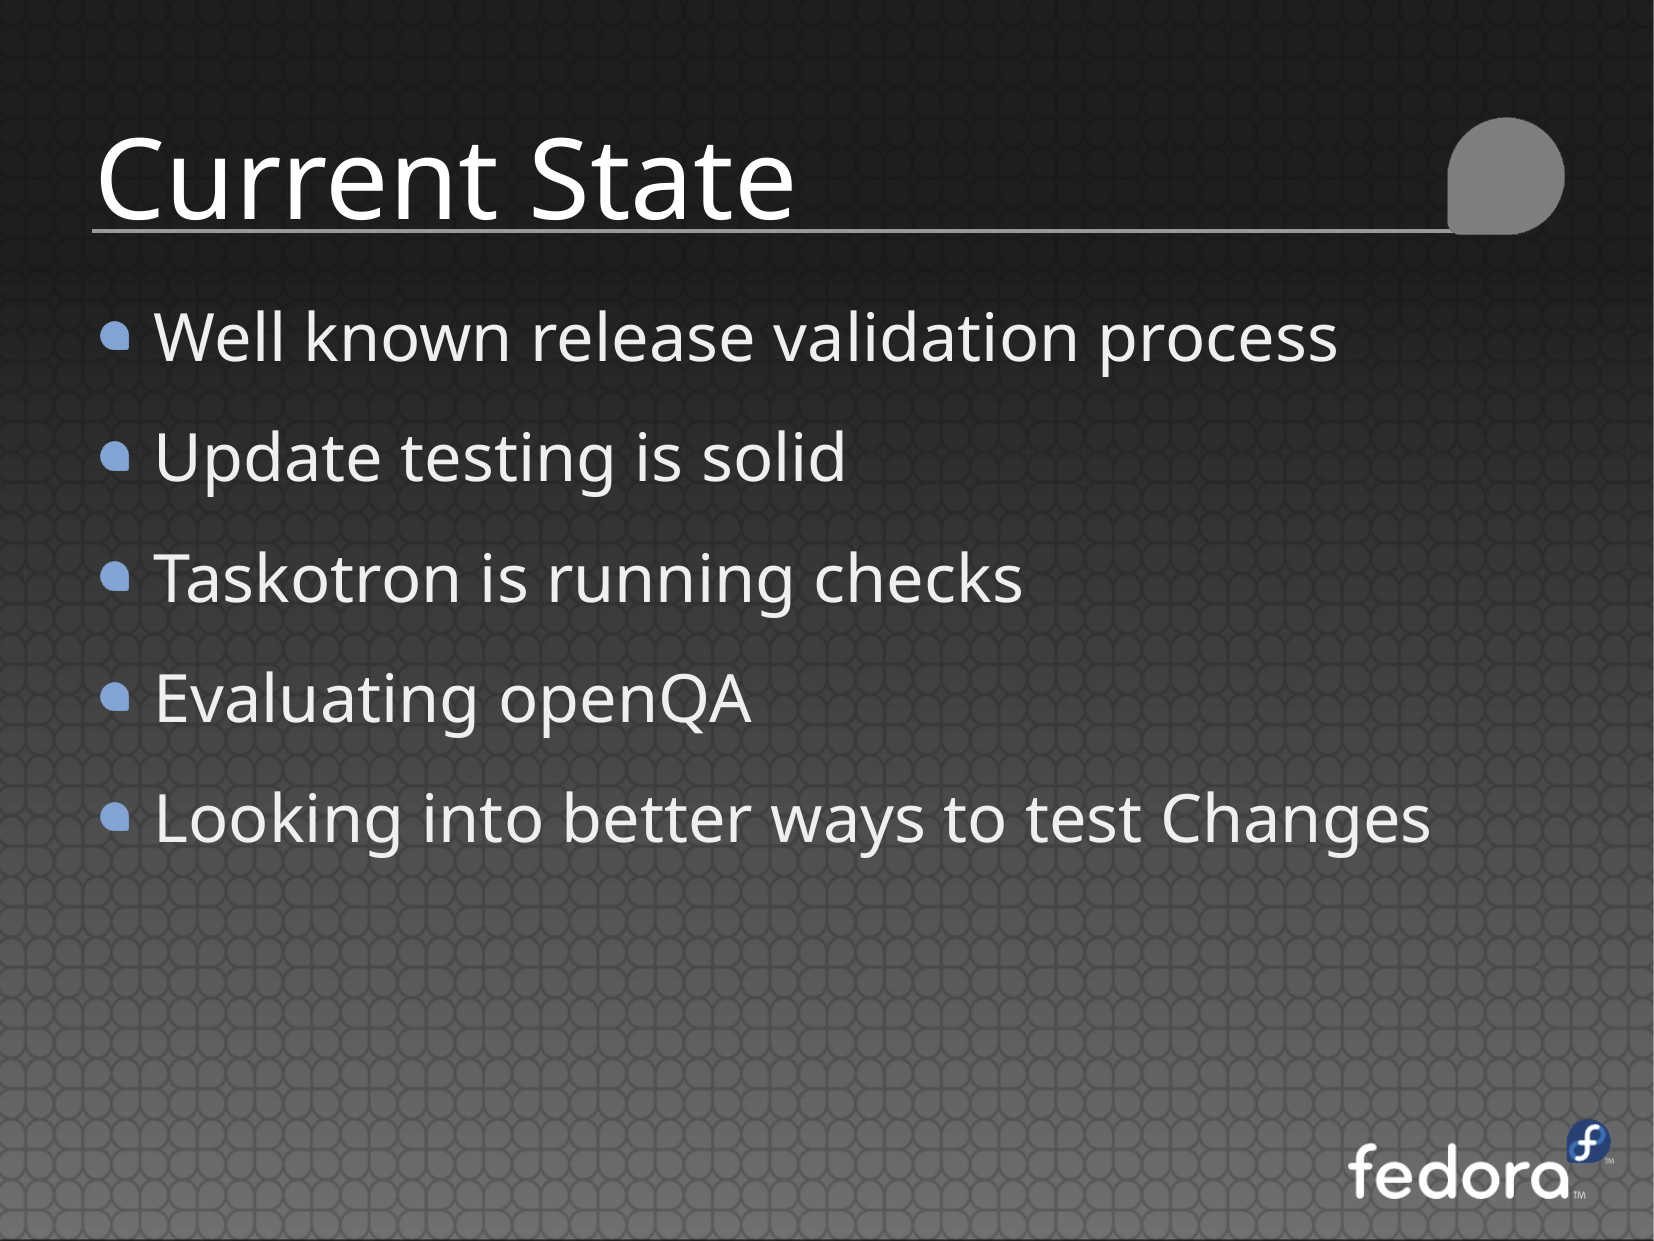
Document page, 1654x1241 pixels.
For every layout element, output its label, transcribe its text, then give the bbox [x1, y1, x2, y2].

title Current State [94, 100, 1426, 251]
list Well known release validation process Update testing is solid Taskotron is running checks Evaluating openQA Looking into better ways to test Changes [82, 290, 1571, 1094]
picture [0, 0, 1654, 1241]
